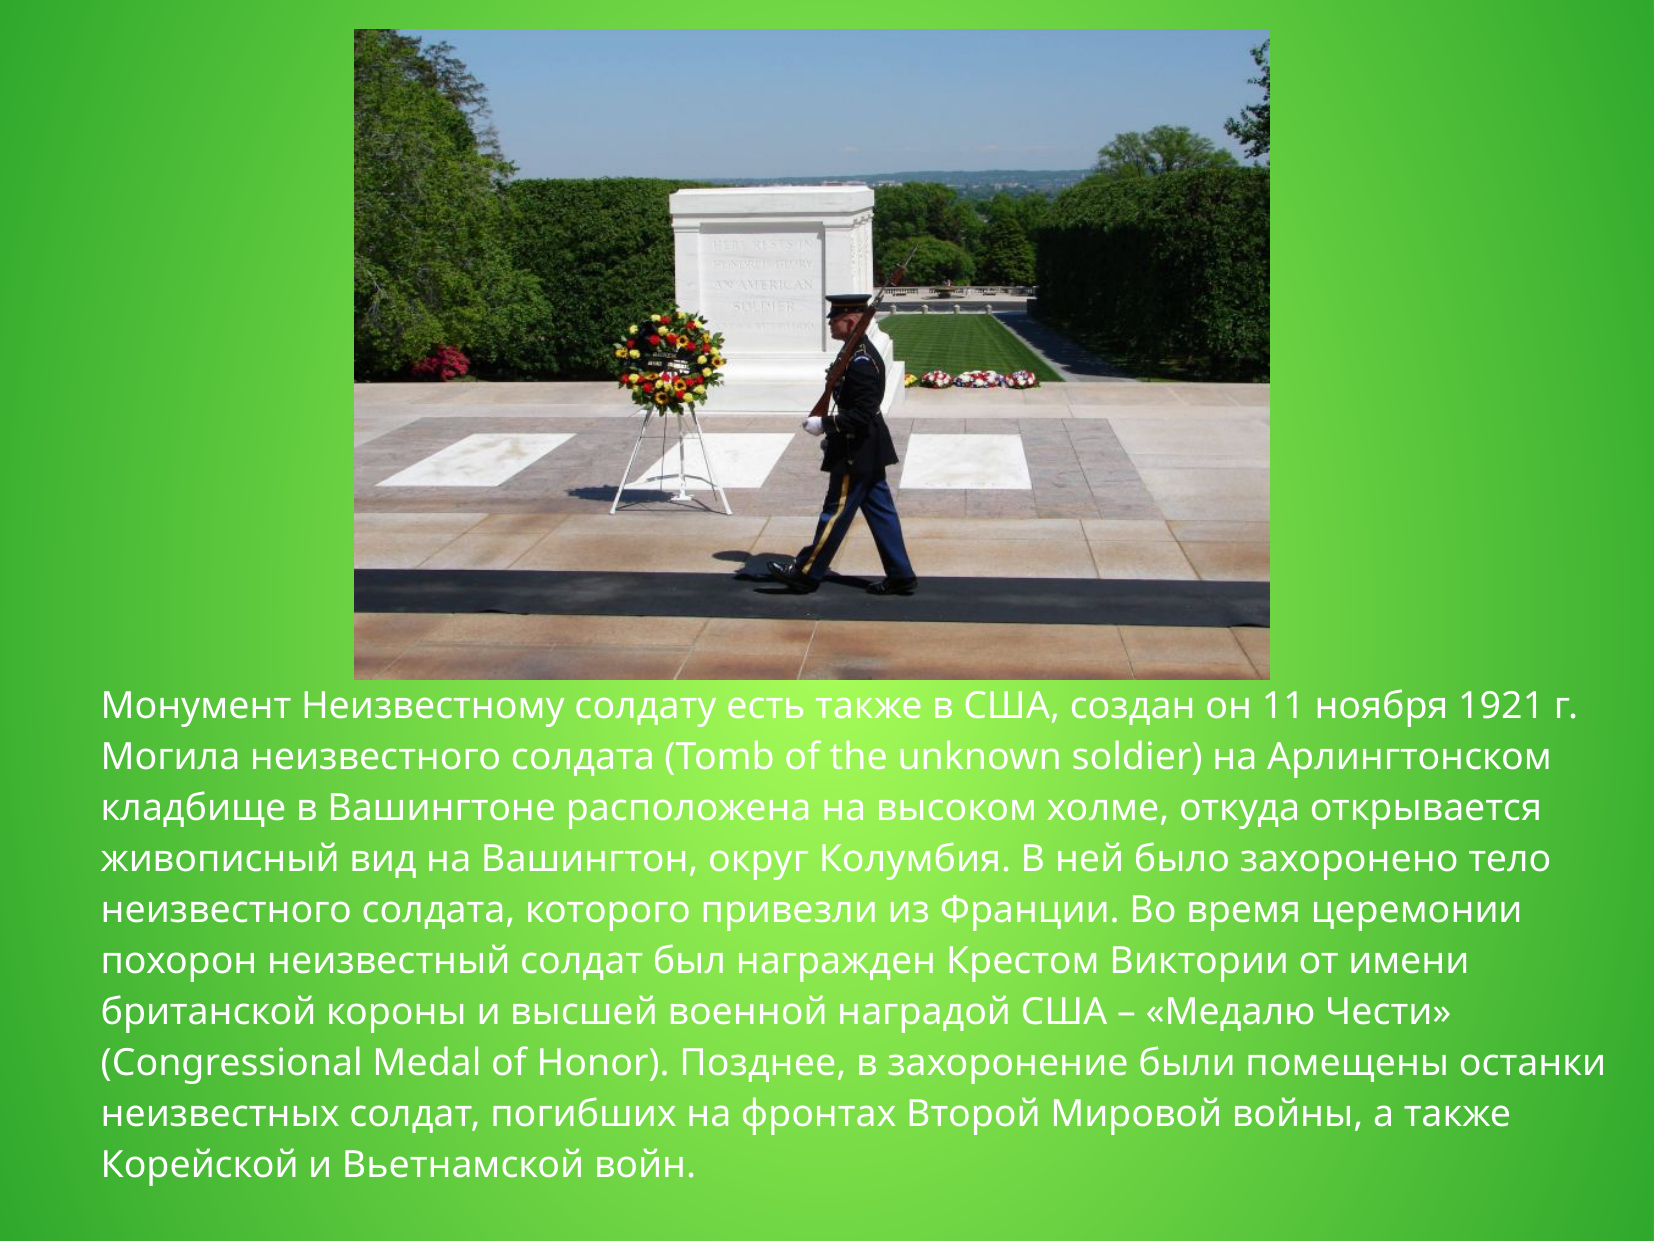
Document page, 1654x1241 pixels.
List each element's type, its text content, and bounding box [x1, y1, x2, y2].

text_box Монумент Неизвестному солдату есть также в США, создан он 11 ноября 1921 г. Могила неизвестного солдата (Tomb of the unknown soldier) на Арлингтонском кладбище в Вашингтоне расположена на высоком холме, откуда открывается живописный вид на Вашингтон, округ Колумбия. В ней было захоронено тело неизвестного солдата, которого привезли из Франции. Во время церемонии похорон неизвестный солдат был награжден Крестом Виктории от имени британской короны и высшей военной наградой США – «Медалю Чести» (Congressional Medal of Honor). Позднее, в захоронение были помещены останки неизвестных солдат, погибших на фронтах Второй Мировой войны, а также Корейской и Вьетнамской войн. [15, 670, 1654, 1211]
picture [354, 29, 1270, 670]
